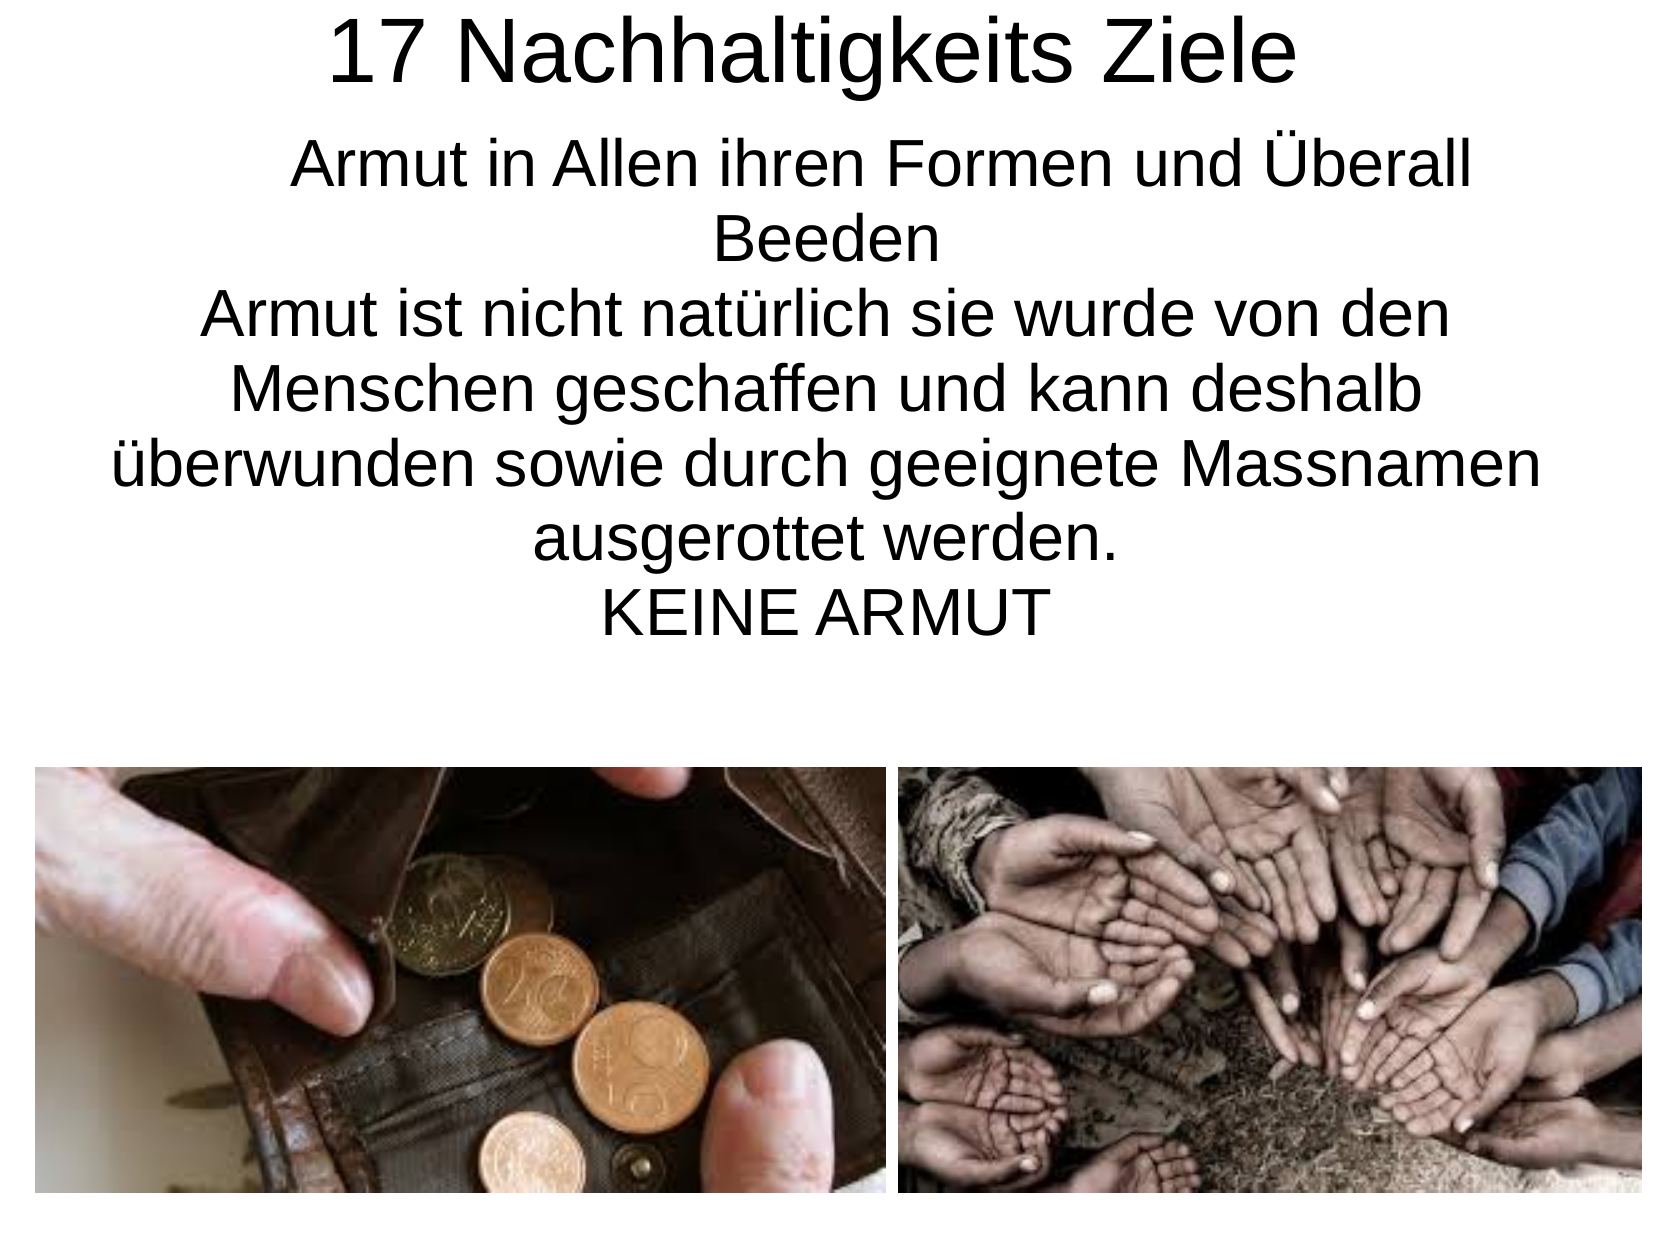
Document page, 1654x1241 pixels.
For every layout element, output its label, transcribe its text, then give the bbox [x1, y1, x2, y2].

picture [35, 767, 886, 1193]
picture [898, 767, 1642, 1193]
subtitle Armut in Allen ihren Formen und Überall Beeden Armut ist nicht natürlich sie wurde von den Menschen geschaffen und kann deshalb überwunden sowie durch geeignete Massnamen ausgerottet werden. KEINE ARMUT [82, 0, 1571, 1241]
